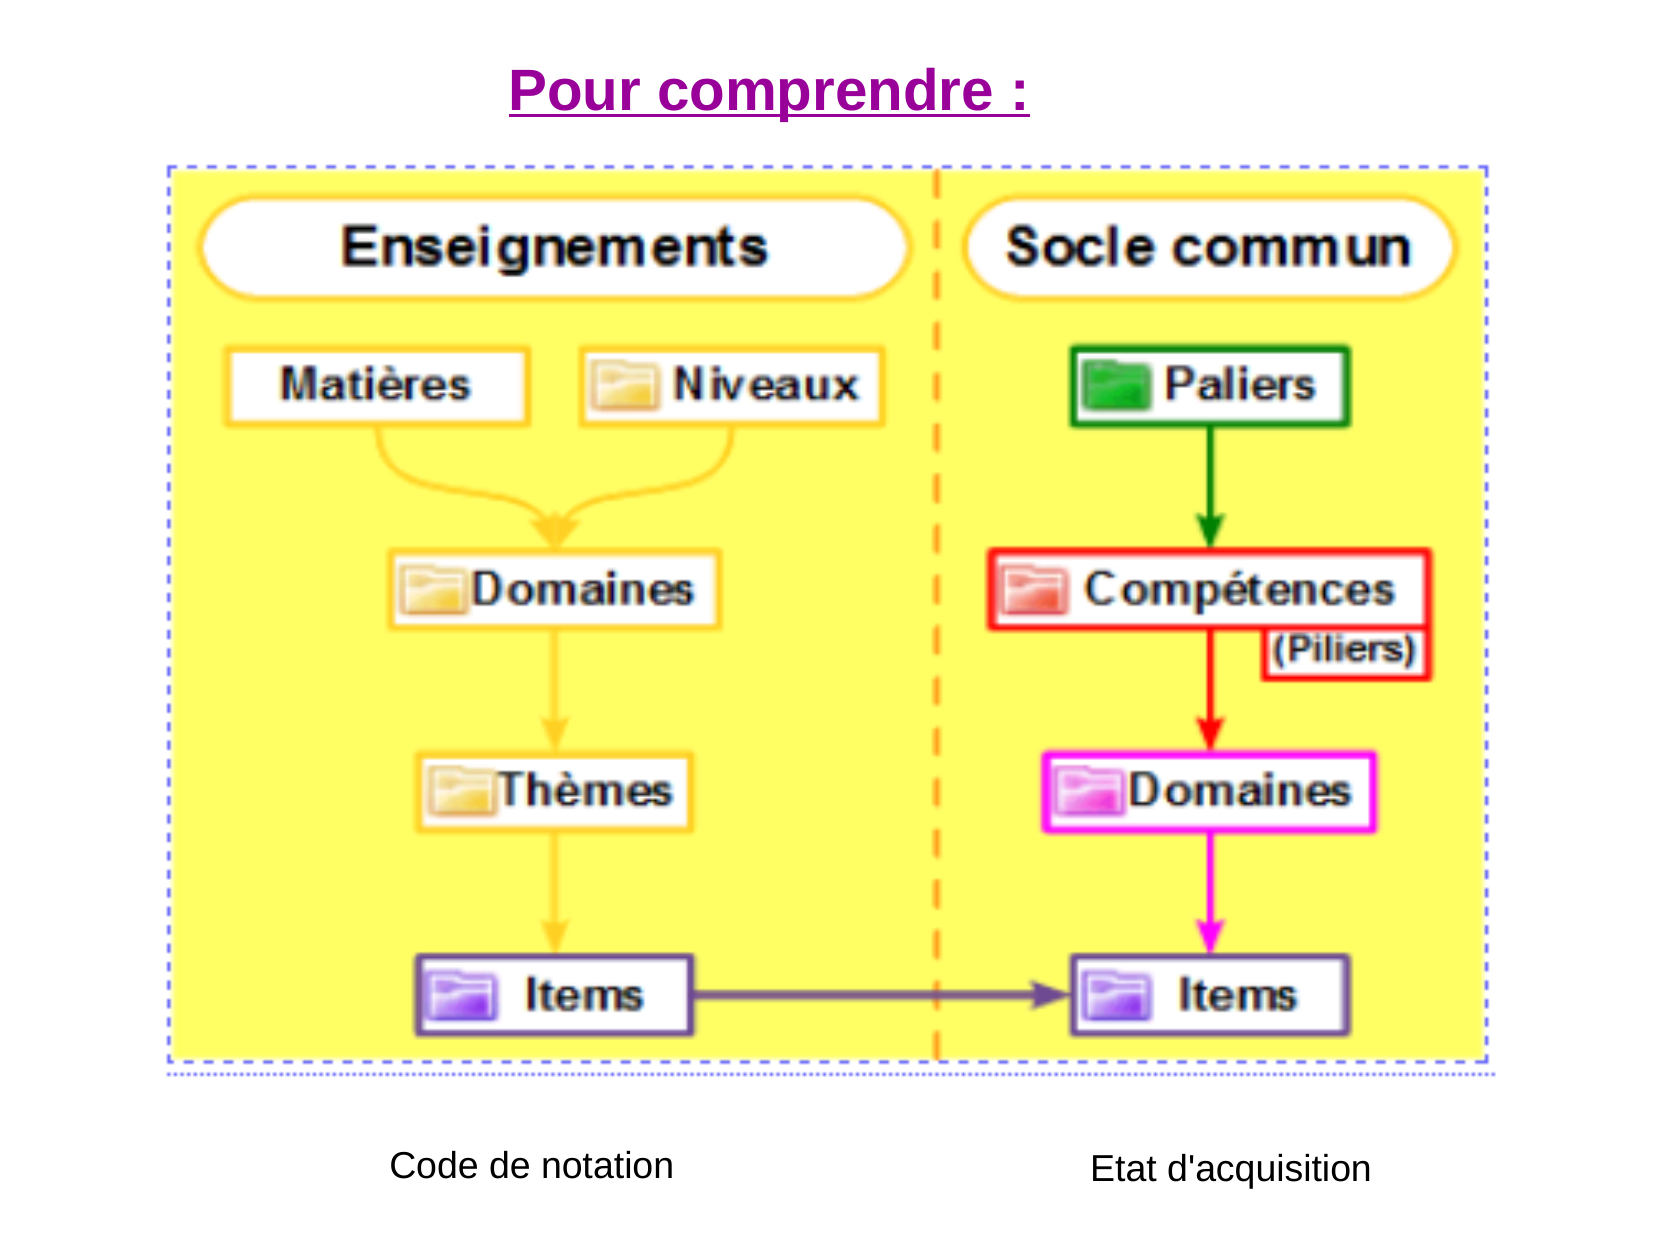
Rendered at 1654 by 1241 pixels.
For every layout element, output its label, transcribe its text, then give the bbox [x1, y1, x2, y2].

text_box Etat d'acquisition [1075, 1139, 1406, 1197]
text_box Code de notation [374, 1137, 689, 1195]
text_box Pour comprendre : [494, 50, 1045, 131]
picture [165, 151, 1506, 1081]
